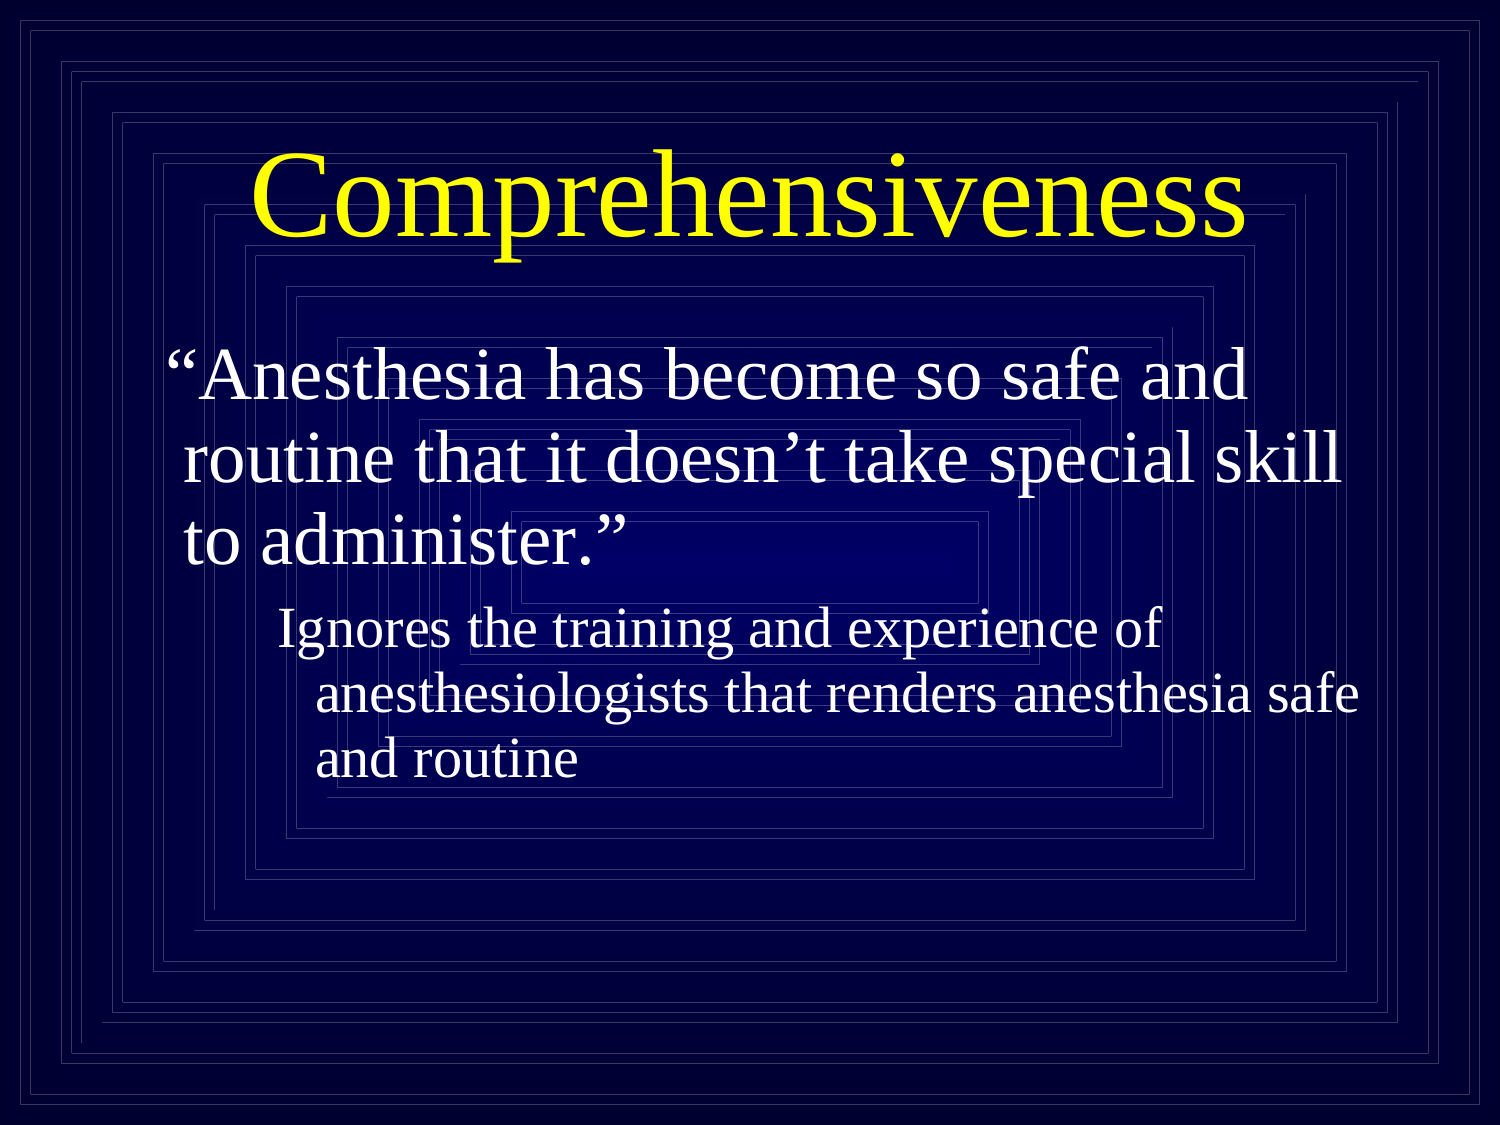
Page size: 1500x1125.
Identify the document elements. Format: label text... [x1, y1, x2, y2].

list “Anesthesia has become so safe and routine that it doesn’t take special skill to administer.” Ignores the training and experience of anesthesiologists that renders anesthesia safe and routine [112, 324, 1388, 1051]
title Comprehensiveness [112, 36, 1388, 324]
